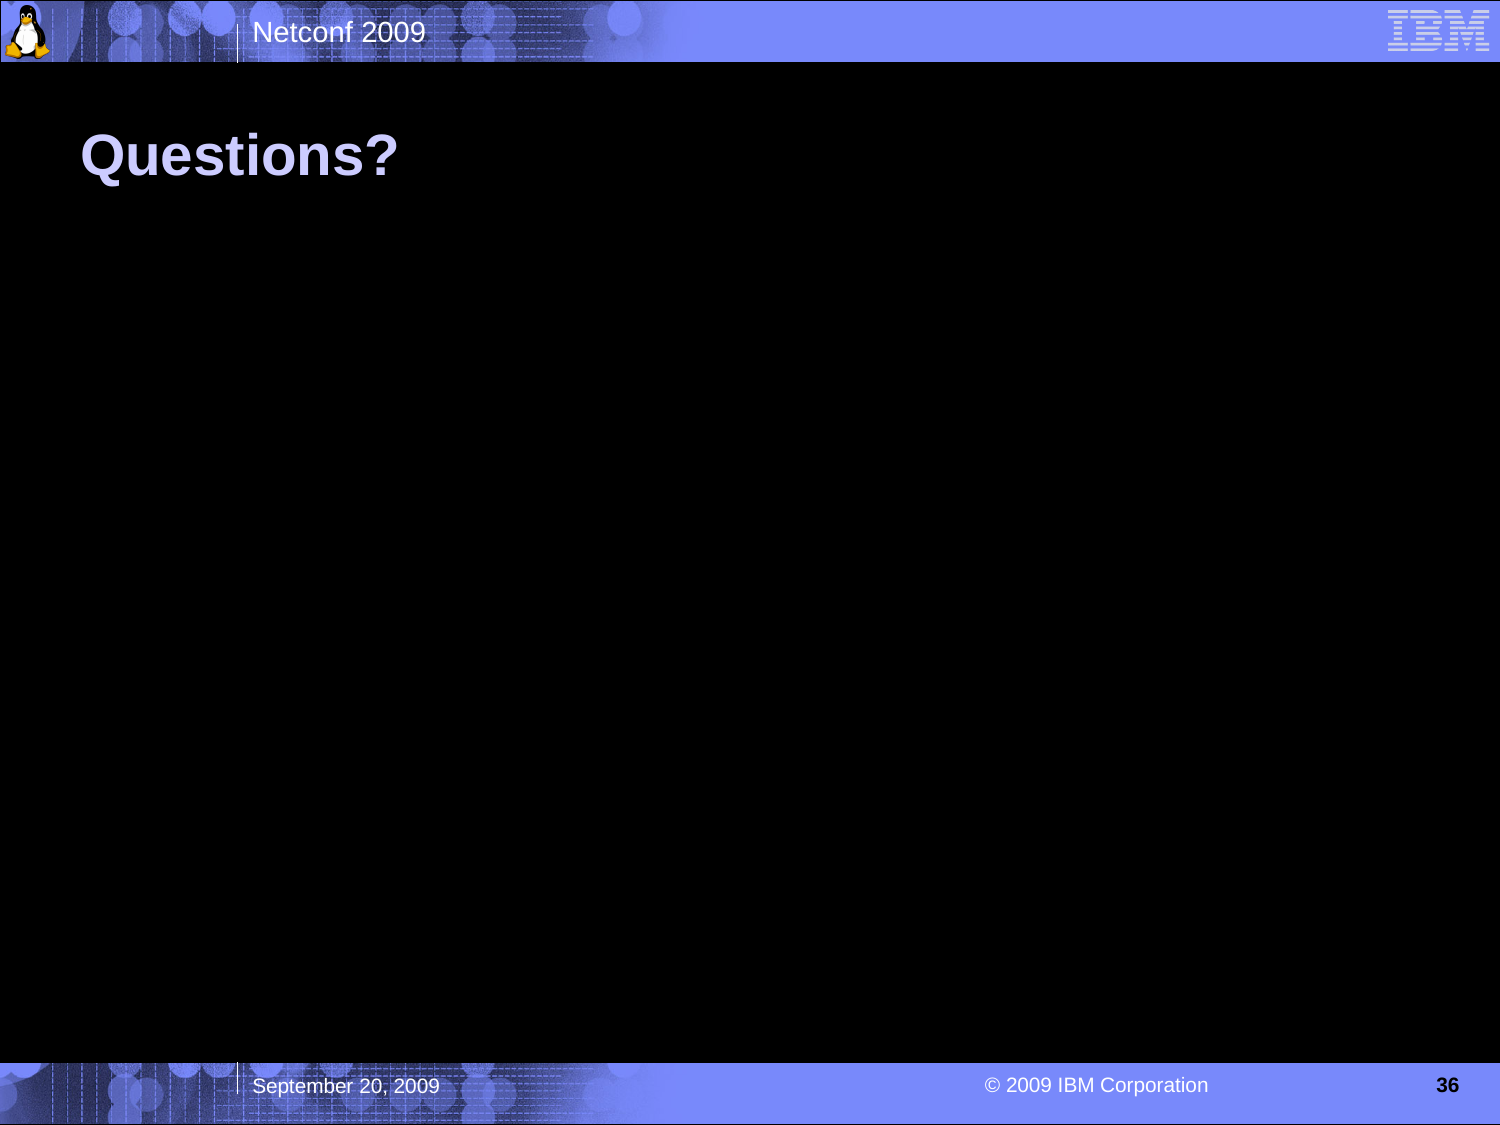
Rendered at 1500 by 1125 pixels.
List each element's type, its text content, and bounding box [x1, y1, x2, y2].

picture [1, 1, 1500, 62]
picture [0, 1063, 1500, 1124]
title Questions? [79, 116, 1433, 199]
